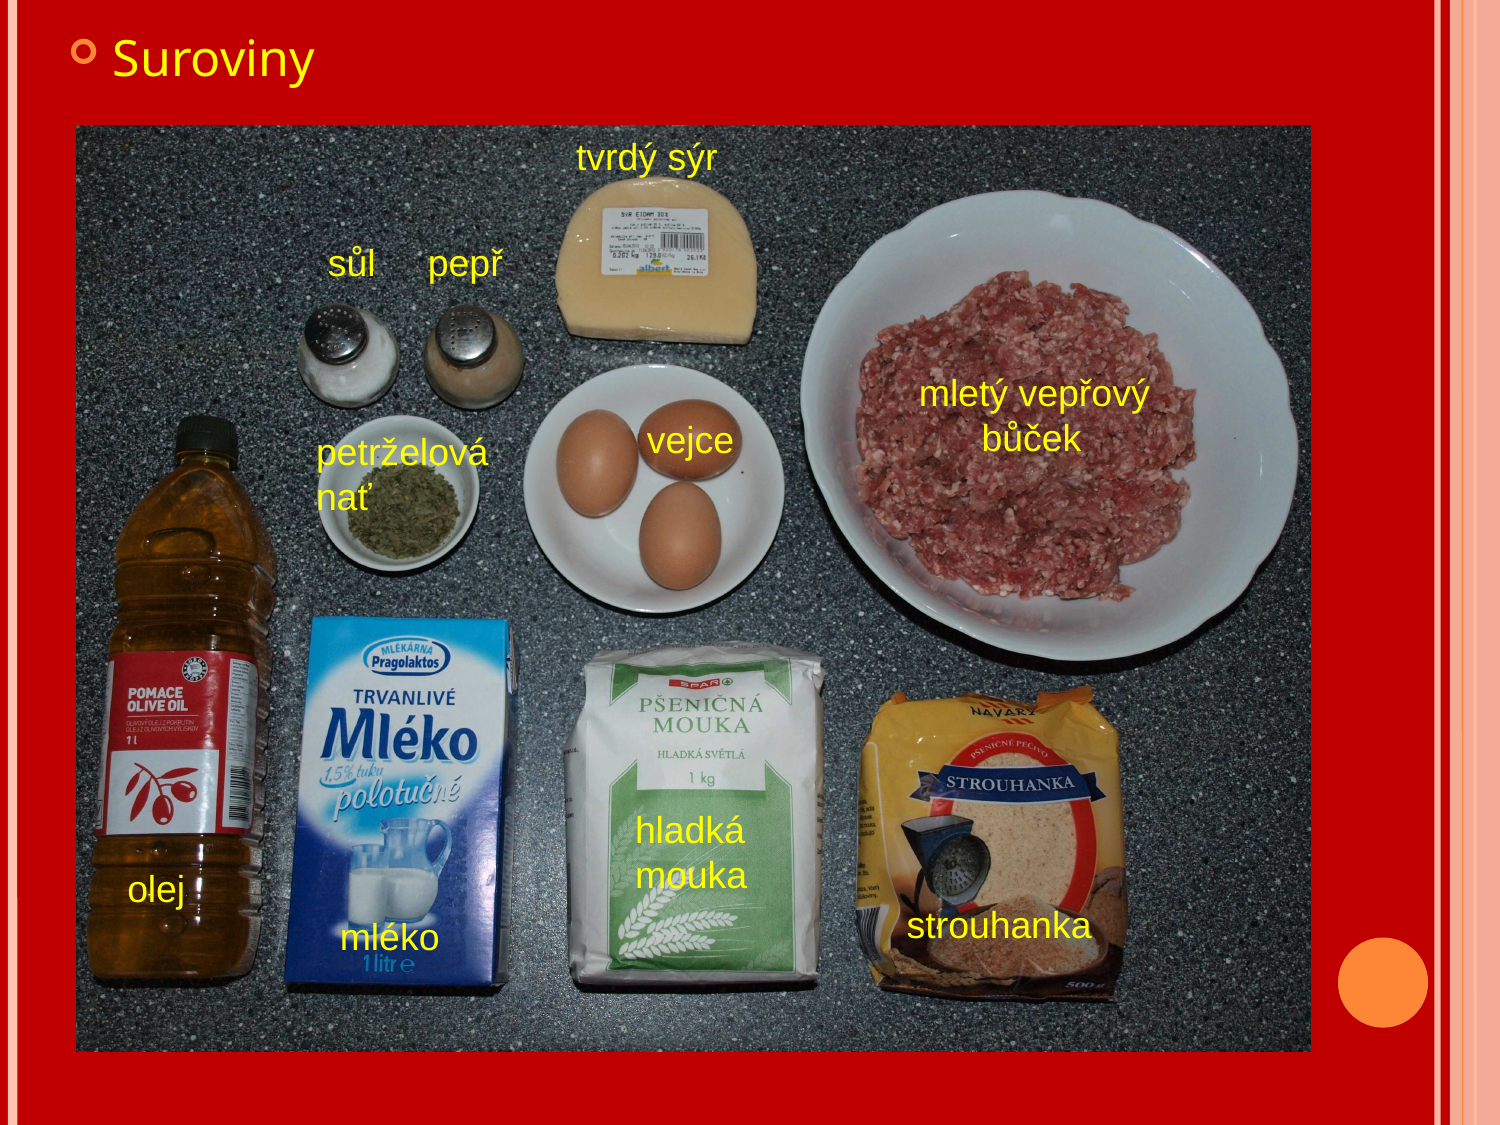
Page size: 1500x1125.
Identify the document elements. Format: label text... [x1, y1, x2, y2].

text_box olej [112, 857, 202, 919]
text_box strouhanka [891, 893, 1110, 954]
text_box tvrdý sýr [560, 125, 735, 186]
text_box hladká mouka [620, 798, 769, 905]
text_box vejce [631, 408, 751, 470]
text_box mléko [324, 904, 457, 966]
text_box mletý vepřový bůček [903, 361, 1168, 468]
text_box petrželová nať [301, 420, 517, 527]
list Suroviny [53, 19, 654, 770]
text_box sůl pepř [312, 231, 521, 293]
picture [76, 125, 1311, 1052]
